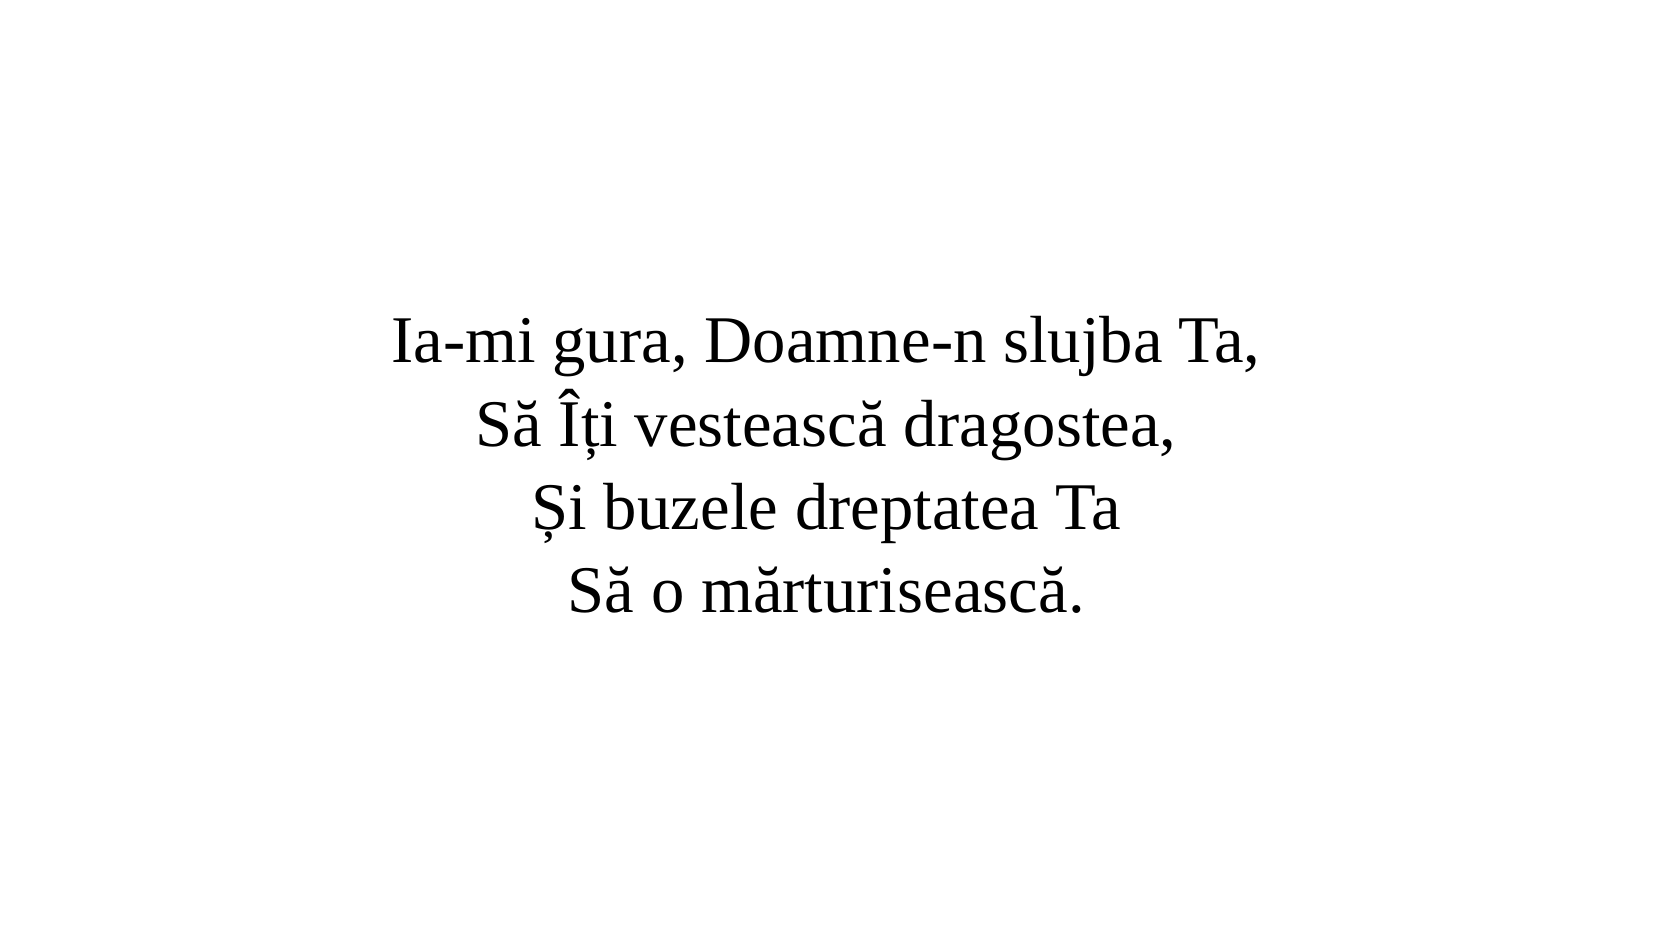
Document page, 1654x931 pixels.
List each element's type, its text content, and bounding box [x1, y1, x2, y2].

subtitle Ia-mi gura, Doamne-n slujba Ta, Să Îți vestească dragostea, Și buzele dreptatea Ta Să o mărturisească. [300, 150, 1354, 781]
